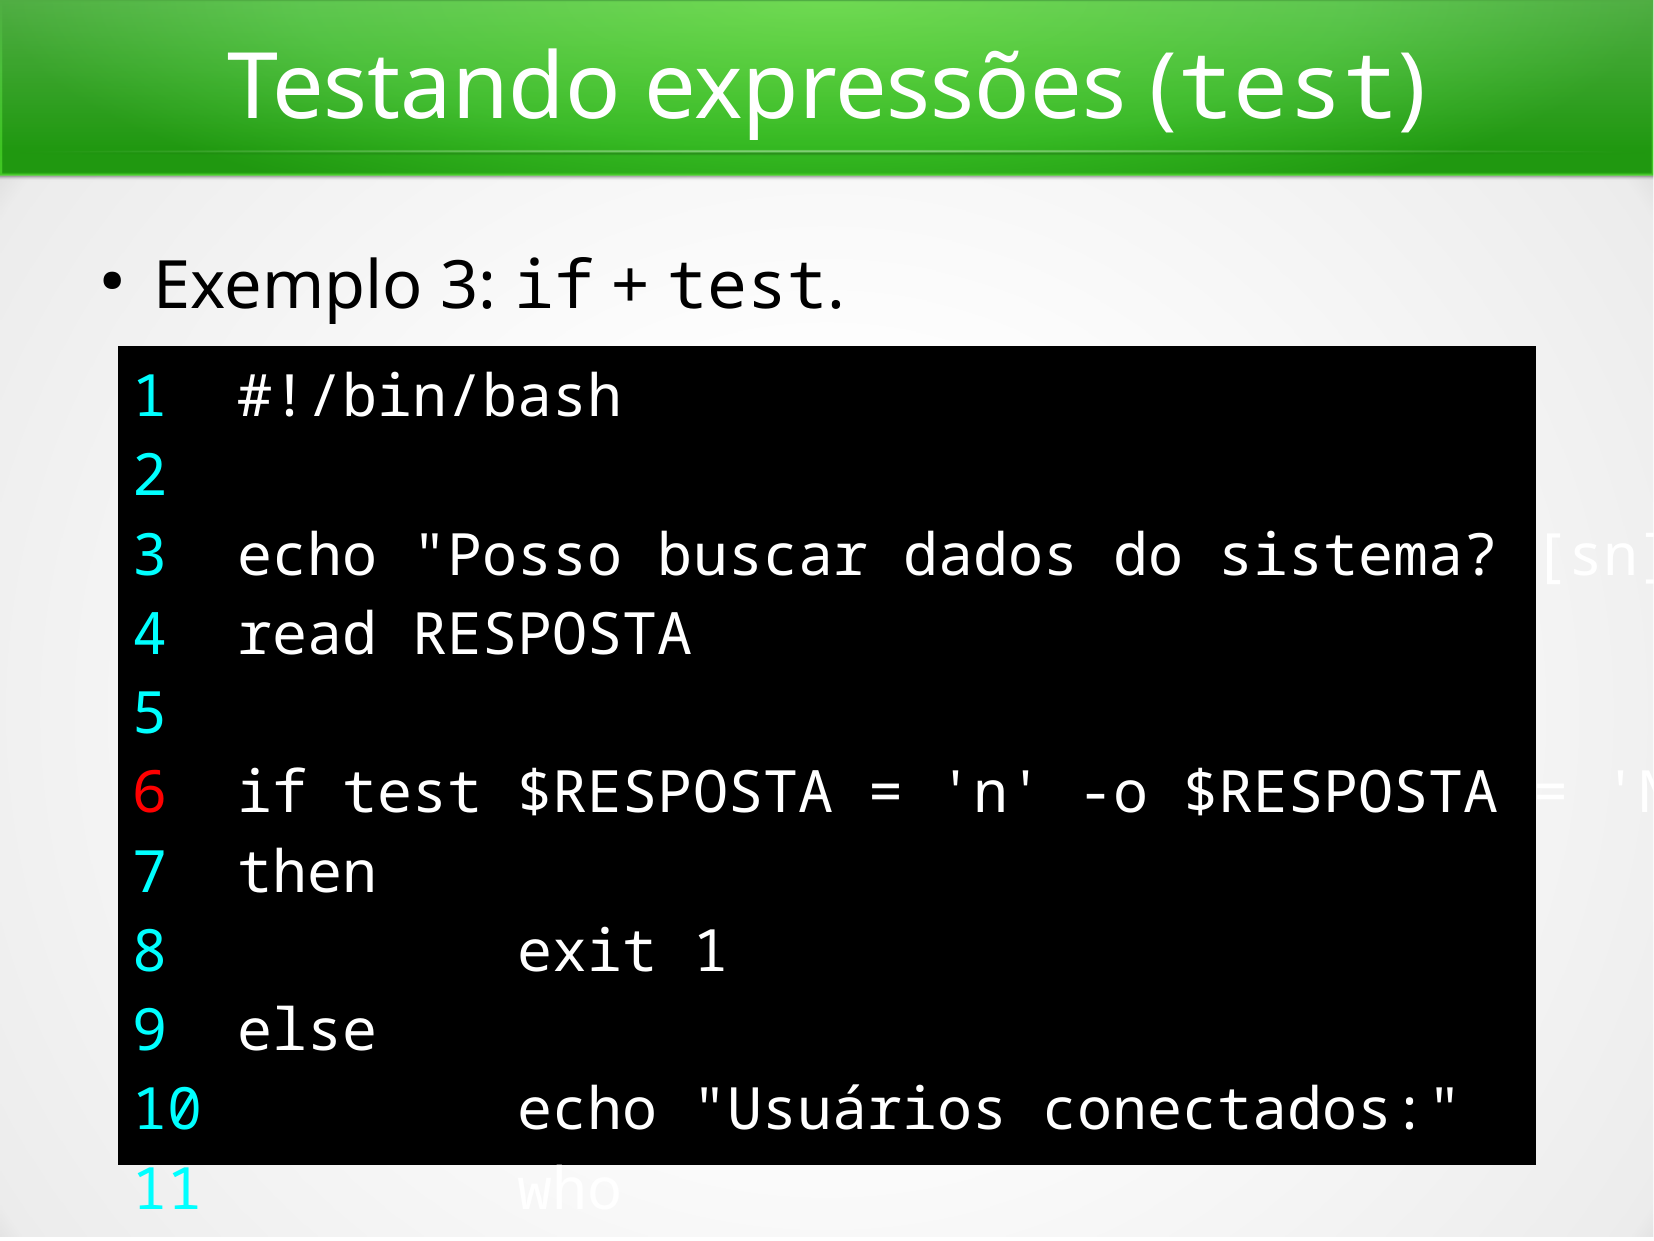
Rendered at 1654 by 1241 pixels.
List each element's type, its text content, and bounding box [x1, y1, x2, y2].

picture [0, 0, 1654, 1237]
list Exemplo 3: if + test. [82, 237, 1571, 957]
title Testando expressões (test) [82, 11, 1571, 154]
text_box 1 #!/bin/bash 2 3 echo "Posso buscar dados do sistema? [sn]" 4 read RESPOSTA 5 6 if test $RESPOSTA = 'n' -o $RESPOSTA = 'N' 7 then 8 exit 1 9 else 10 echo "Usuários conectados:" 11 who 12 echo -e "\nUso de disco:" 13 df 14 fi [118, 957, 1536, 1165]
